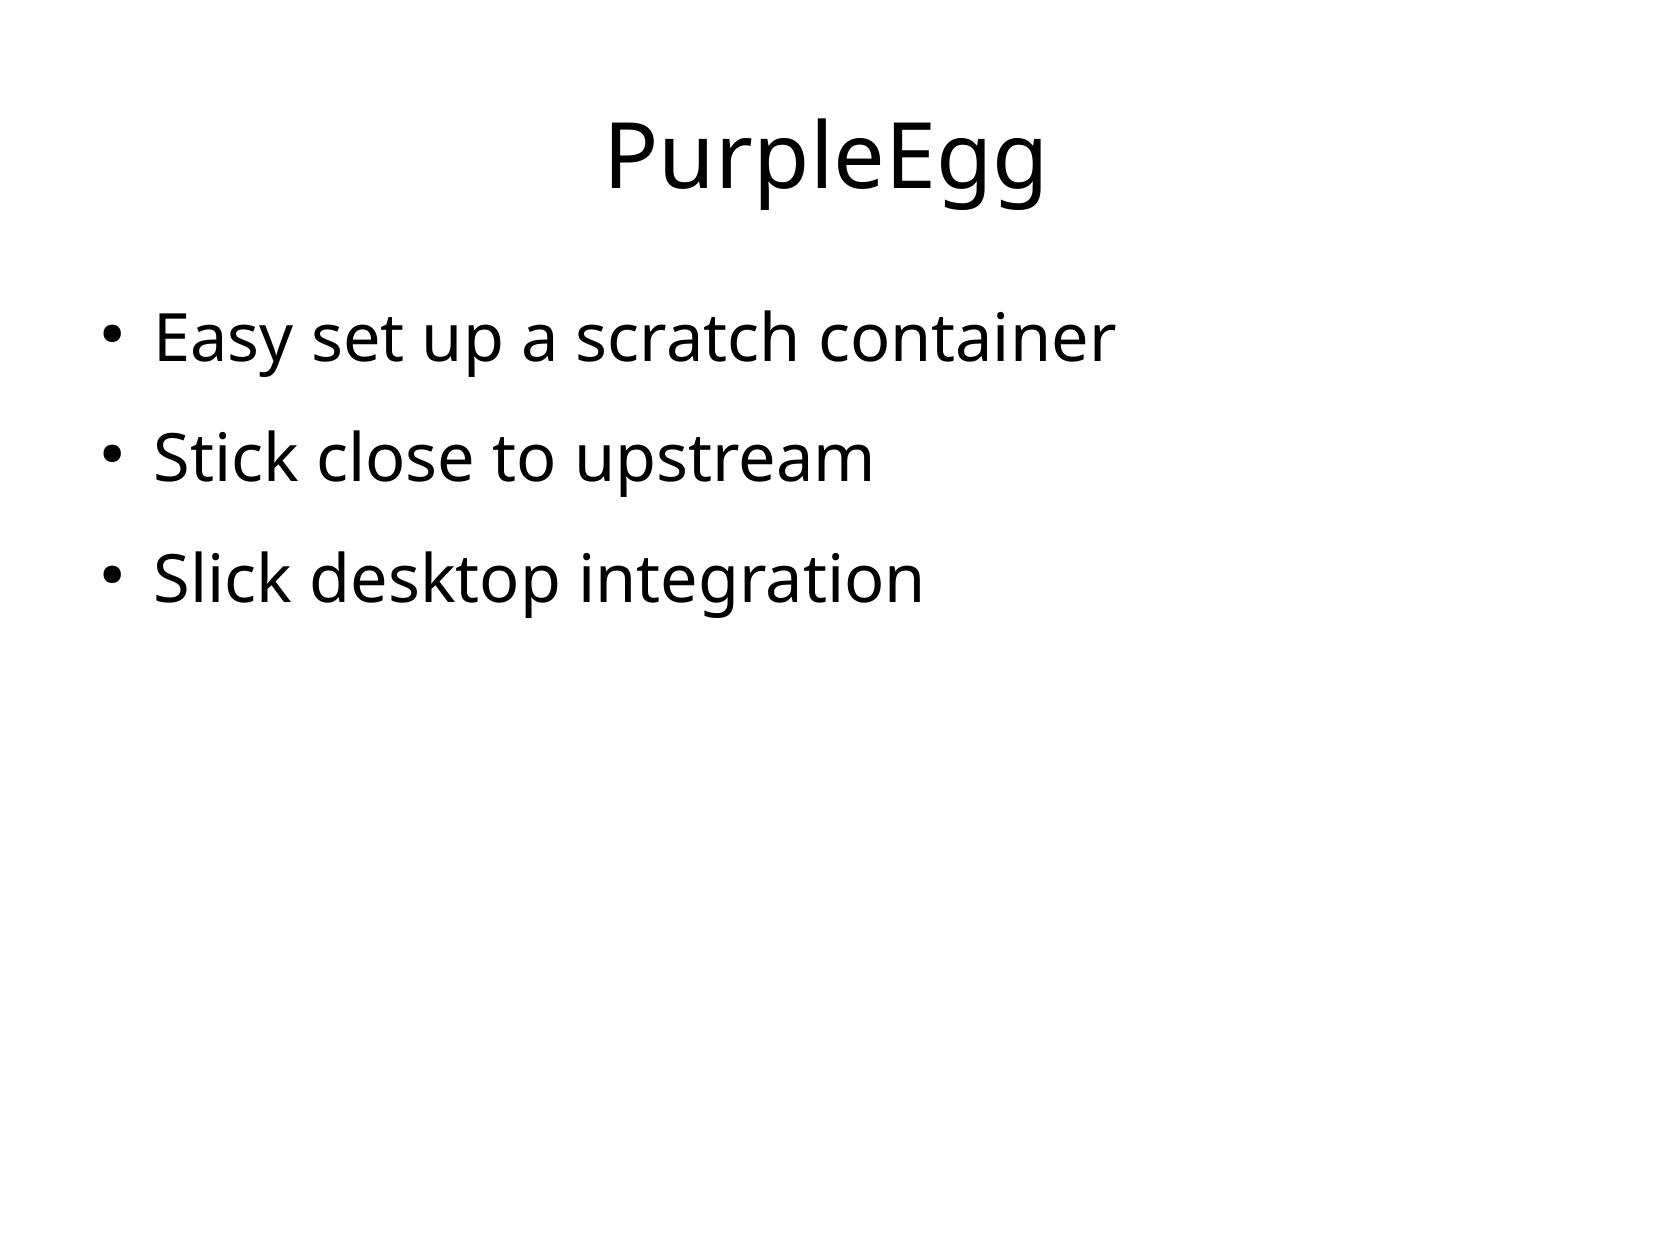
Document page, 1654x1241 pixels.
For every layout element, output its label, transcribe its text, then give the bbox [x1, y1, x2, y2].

list Easy set up a scratch container Stick close to upstream Slick desktop integration [82, 290, 1571, 1010]
title PurpleEgg [82, 49, 1571, 257]
